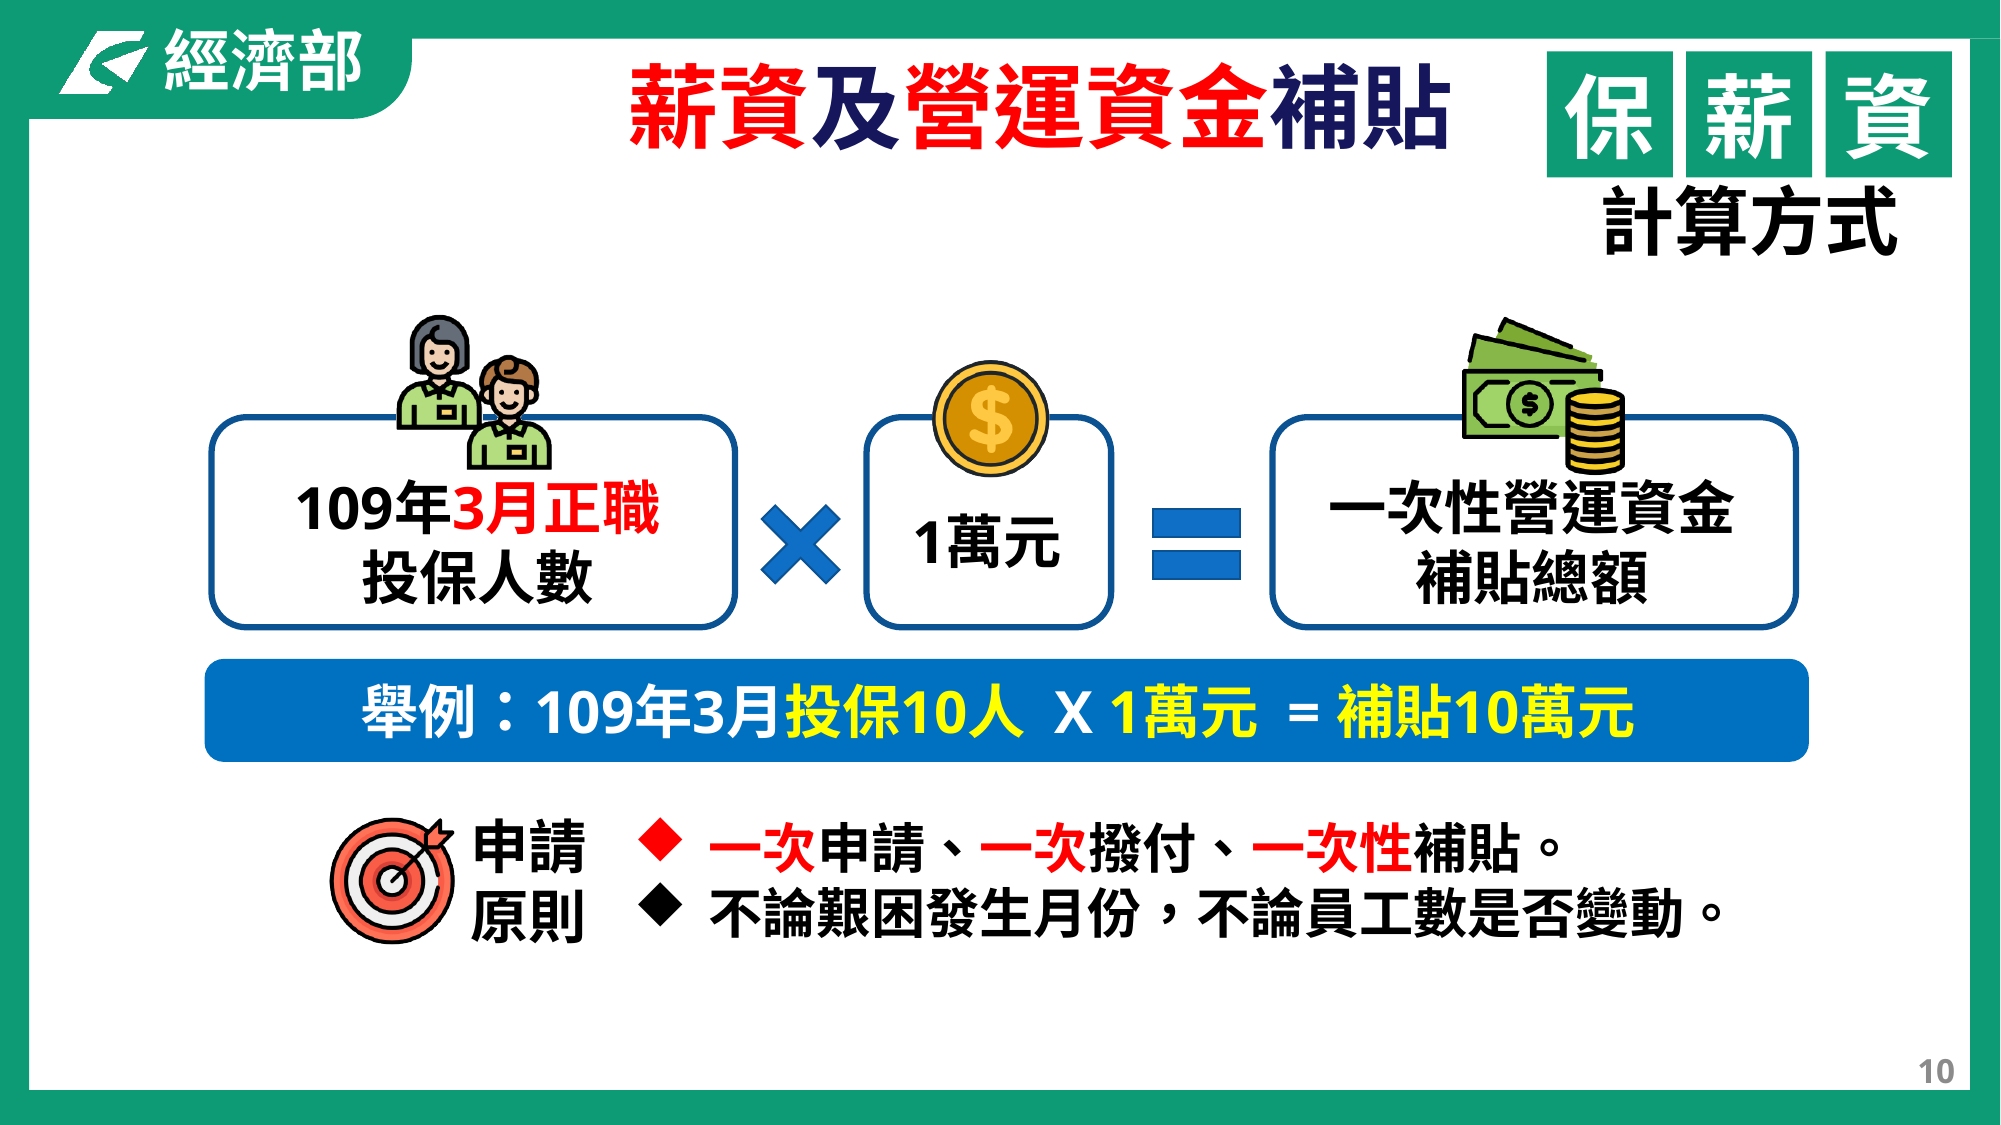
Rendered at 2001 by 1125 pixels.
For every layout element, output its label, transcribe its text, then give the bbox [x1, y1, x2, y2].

text_box 一次性營運資金 補貼總額 [1271, 463, 1793, 619]
text_box [1152, 509, 1241, 538]
text_box 保 [1546, 51, 1673, 178]
text_box [1152, 551, 1241, 580]
text_box 舉例：109年3月投保10人 X 1萬元 = 補貼10萬元 [211, 667, 1785, 753]
text_box [761, 505, 840, 584]
text_box 資 [1825, 51, 1952, 178]
text_box 1萬元 [862, 497, 1112, 583]
text_box 一次申請、一次撥付、一次性補貼。 不論艱困發生月份，不論員工數是否變動。 [619, 806, 1796, 952]
text_box 計算方式 [1584, 166, 1915, 272]
picture [1455, 306, 1638, 484]
text_box 薪 [1686, 51, 1813, 166]
text_box 薪資及營運資金補貼 [407, 42, 1673, 154]
text_box [207, 662, 1806, 759]
picture [926, 352, 1054, 482]
text_box 一次性營運資金 補貼總額 [1521, 484, 1540, 498]
slide_number 10 [1520, 1039, 1971, 1100]
picture [387, 309, 556, 477]
text_box 109年3月正職 投保人數 [223, 463, 732, 619]
picture [325, 810, 461, 950]
text_box 申請 原則 [437, 803, 619, 959]
picture [58, 31, 149, 94]
